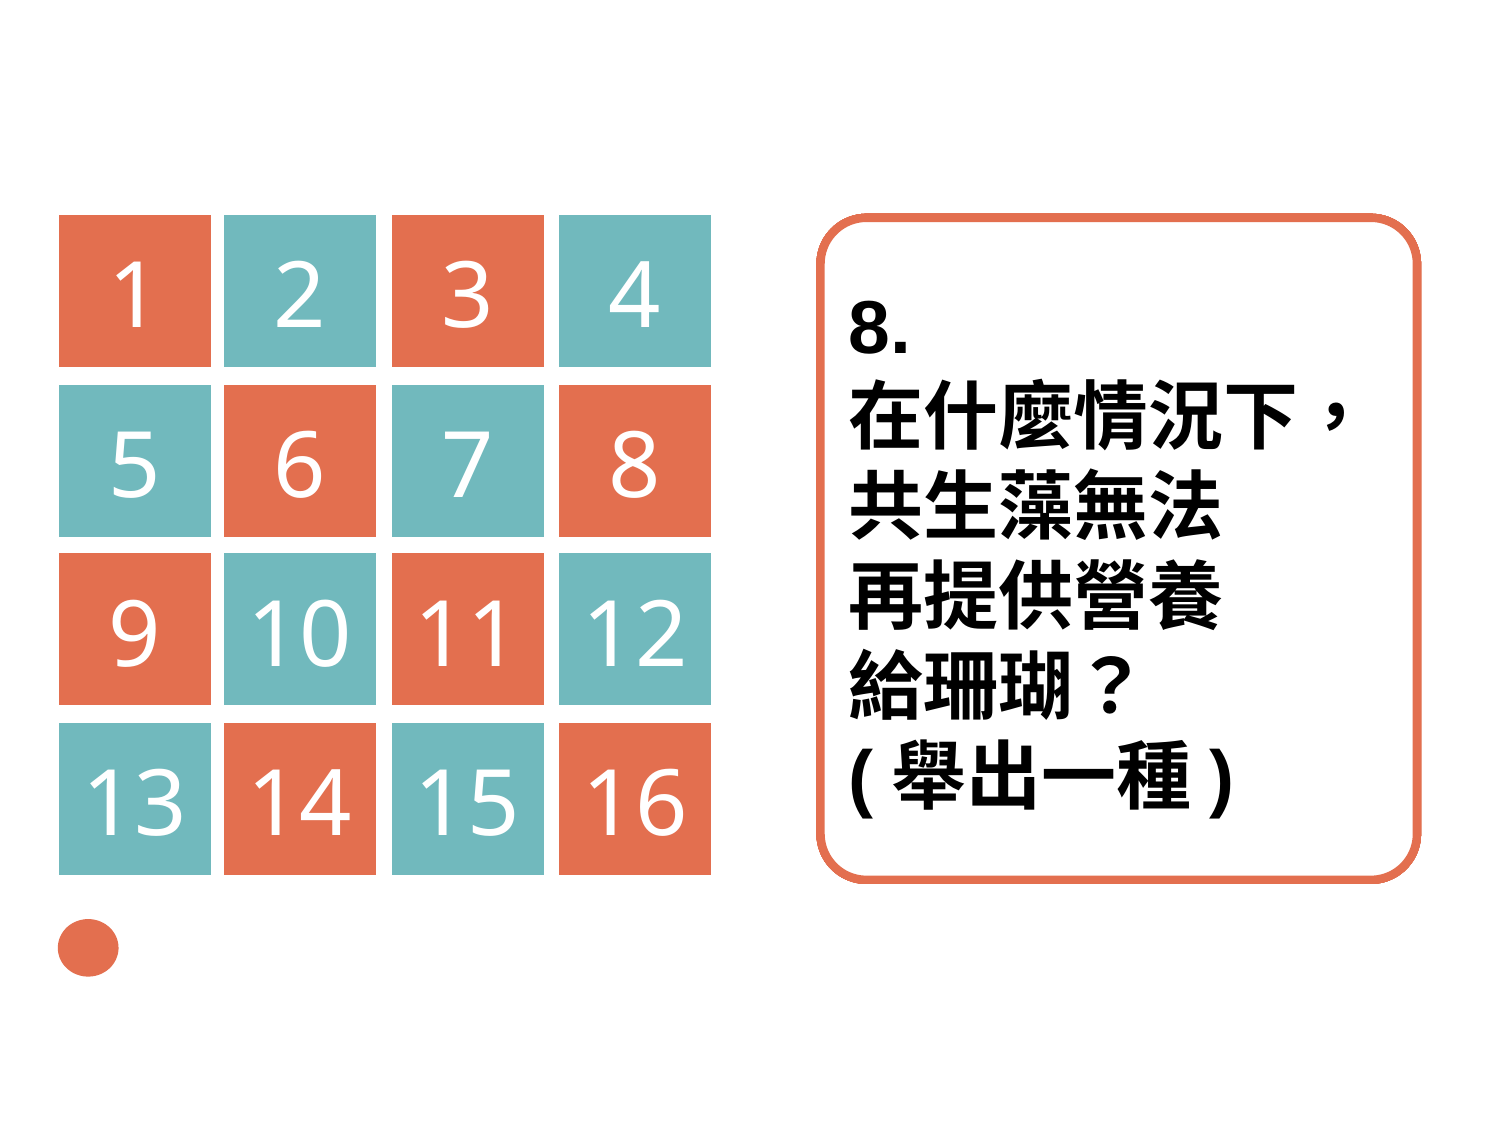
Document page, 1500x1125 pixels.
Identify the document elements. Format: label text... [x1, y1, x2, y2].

text_box 15 [391, 722, 545, 876]
text_box 7 [391, 384, 545, 538]
text_box 8. 在什麼情況下，共生藻無法 再提供營養 給珊瑚？ (舉出一種) [820, 217, 1417, 880]
text_box 2 [223, 214, 377, 368]
text_box 14 [223, 722, 377, 876]
text_box 4 [558, 214, 712, 368]
text_box 16 [558, 722, 712, 876]
text_box 6 [223, 384, 377, 538]
text_box 3 [391, 214, 545, 368]
text_box 13 [58, 722, 212, 876]
text_box 9 [58, 552, 212, 706]
text_box 11 [391, 552, 545, 706]
text_box 5 [58, 384, 212, 538]
text_box 8 [558, 384, 712, 538]
text_box 10 [223, 552, 377, 706]
text_box 1 [58, 214, 212, 368]
text_box [57, 919, 119, 977]
text_box 12 [558, 552, 712, 706]
